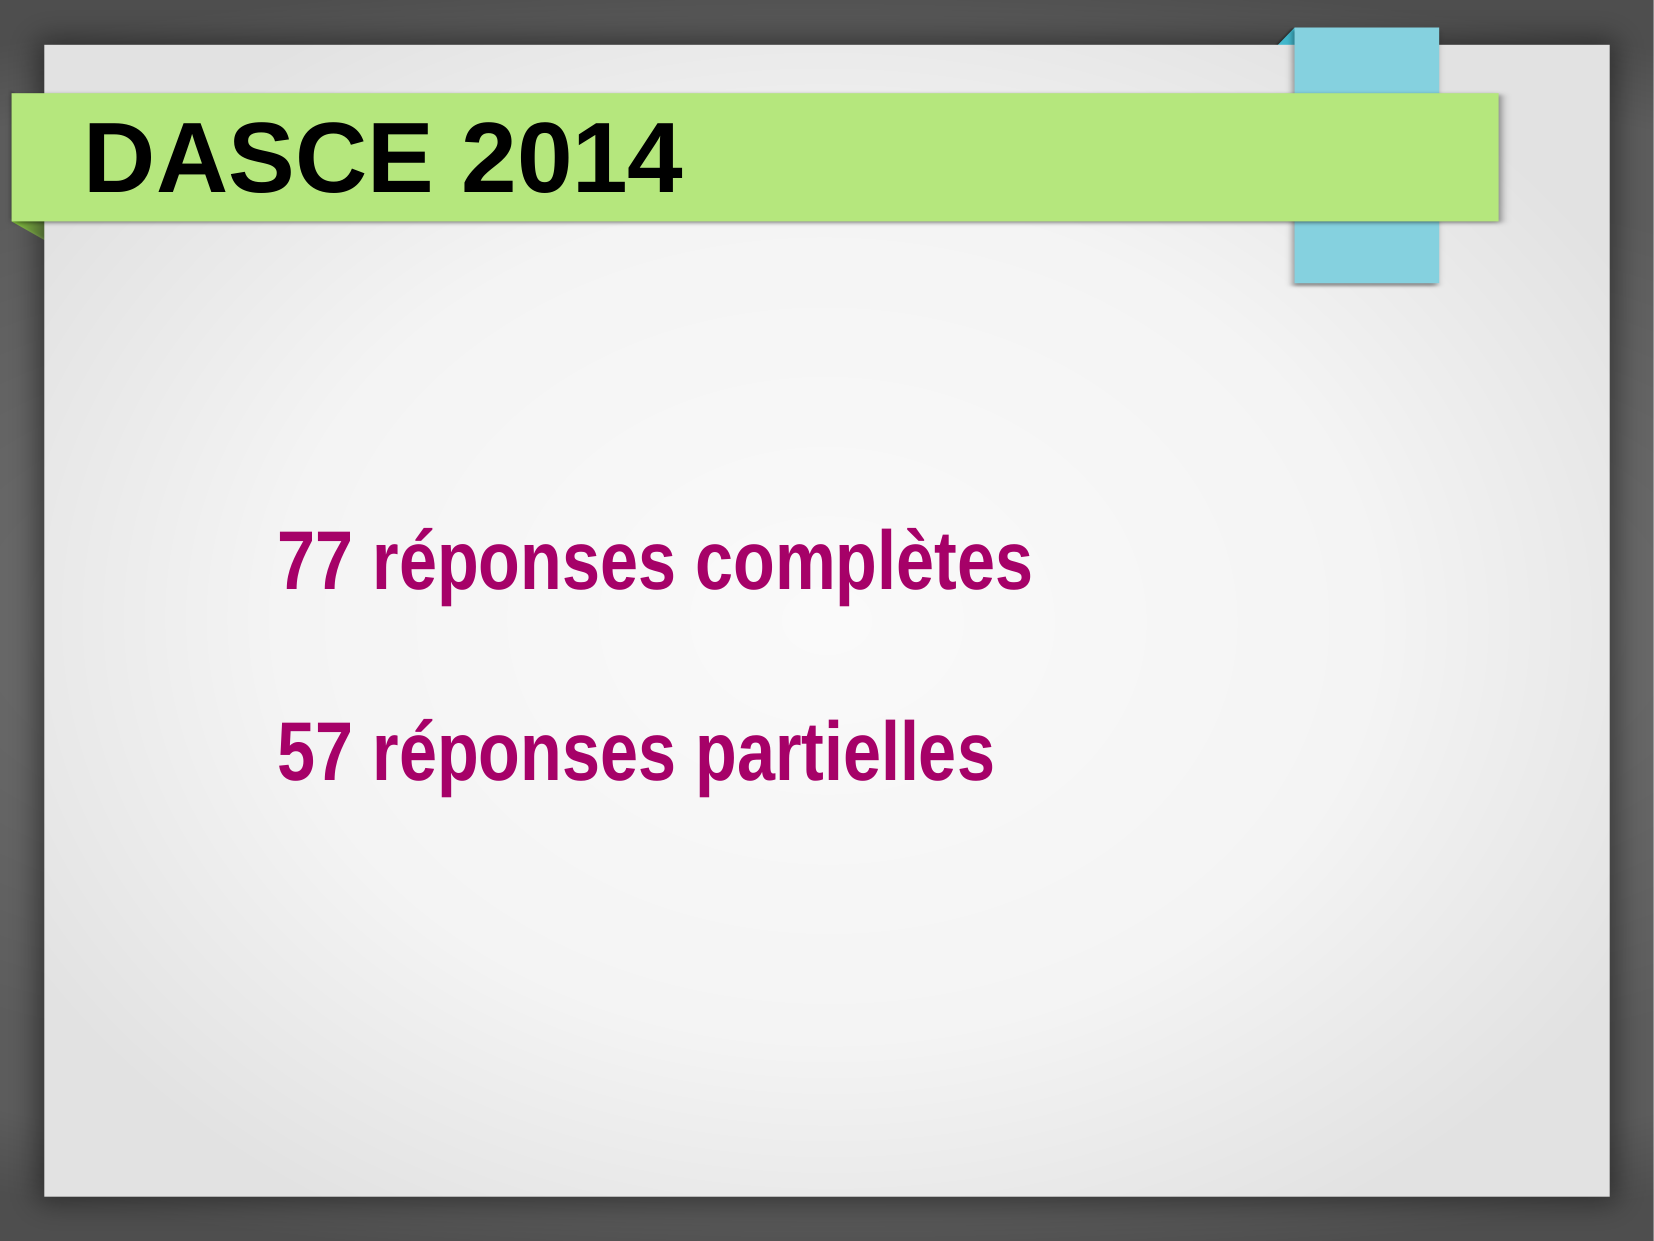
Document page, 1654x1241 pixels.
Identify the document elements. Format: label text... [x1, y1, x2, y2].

title DASCE 2014 [47, 101, 721, 214]
subtitle 77 réponses complètes 57 réponses partielles [129, 295, 1619, 1015]
picture [0, 0, 1654, 1241]
